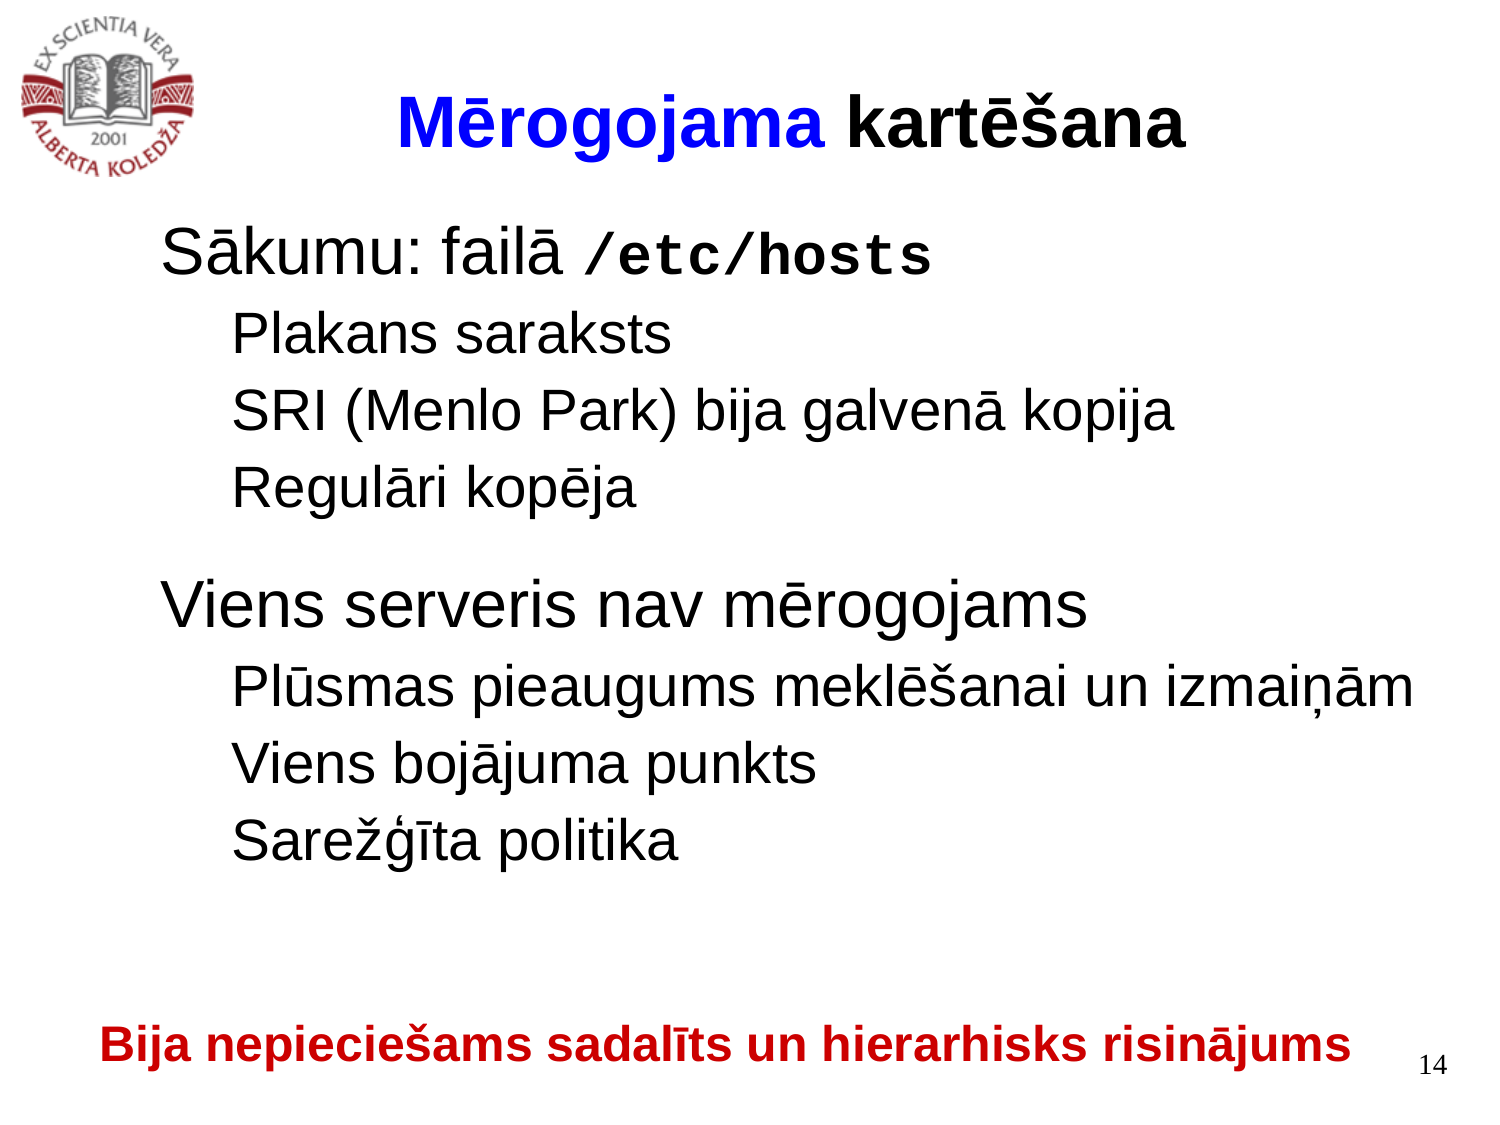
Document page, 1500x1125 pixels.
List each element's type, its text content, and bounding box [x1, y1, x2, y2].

title Mērogojama kartēšana [97, 62, 1485, 175]
list Sākumu: failā /etc/hosts Plakans saraksts SRI (Menlo Park) bija galvenā kopija Regulāri kopēja Viens serveris nav mērogojams Plūsmas pieaugums meklēšanai un izmaiņām Viens bojājuma punkts Sarežģīta politika [74, 200, 1463, 1101]
picture [21, 16, 194, 177]
text_box Bija nepieciešams sadalīts un hierarhisks risinājums [84, 1003, 1369, 1079]
